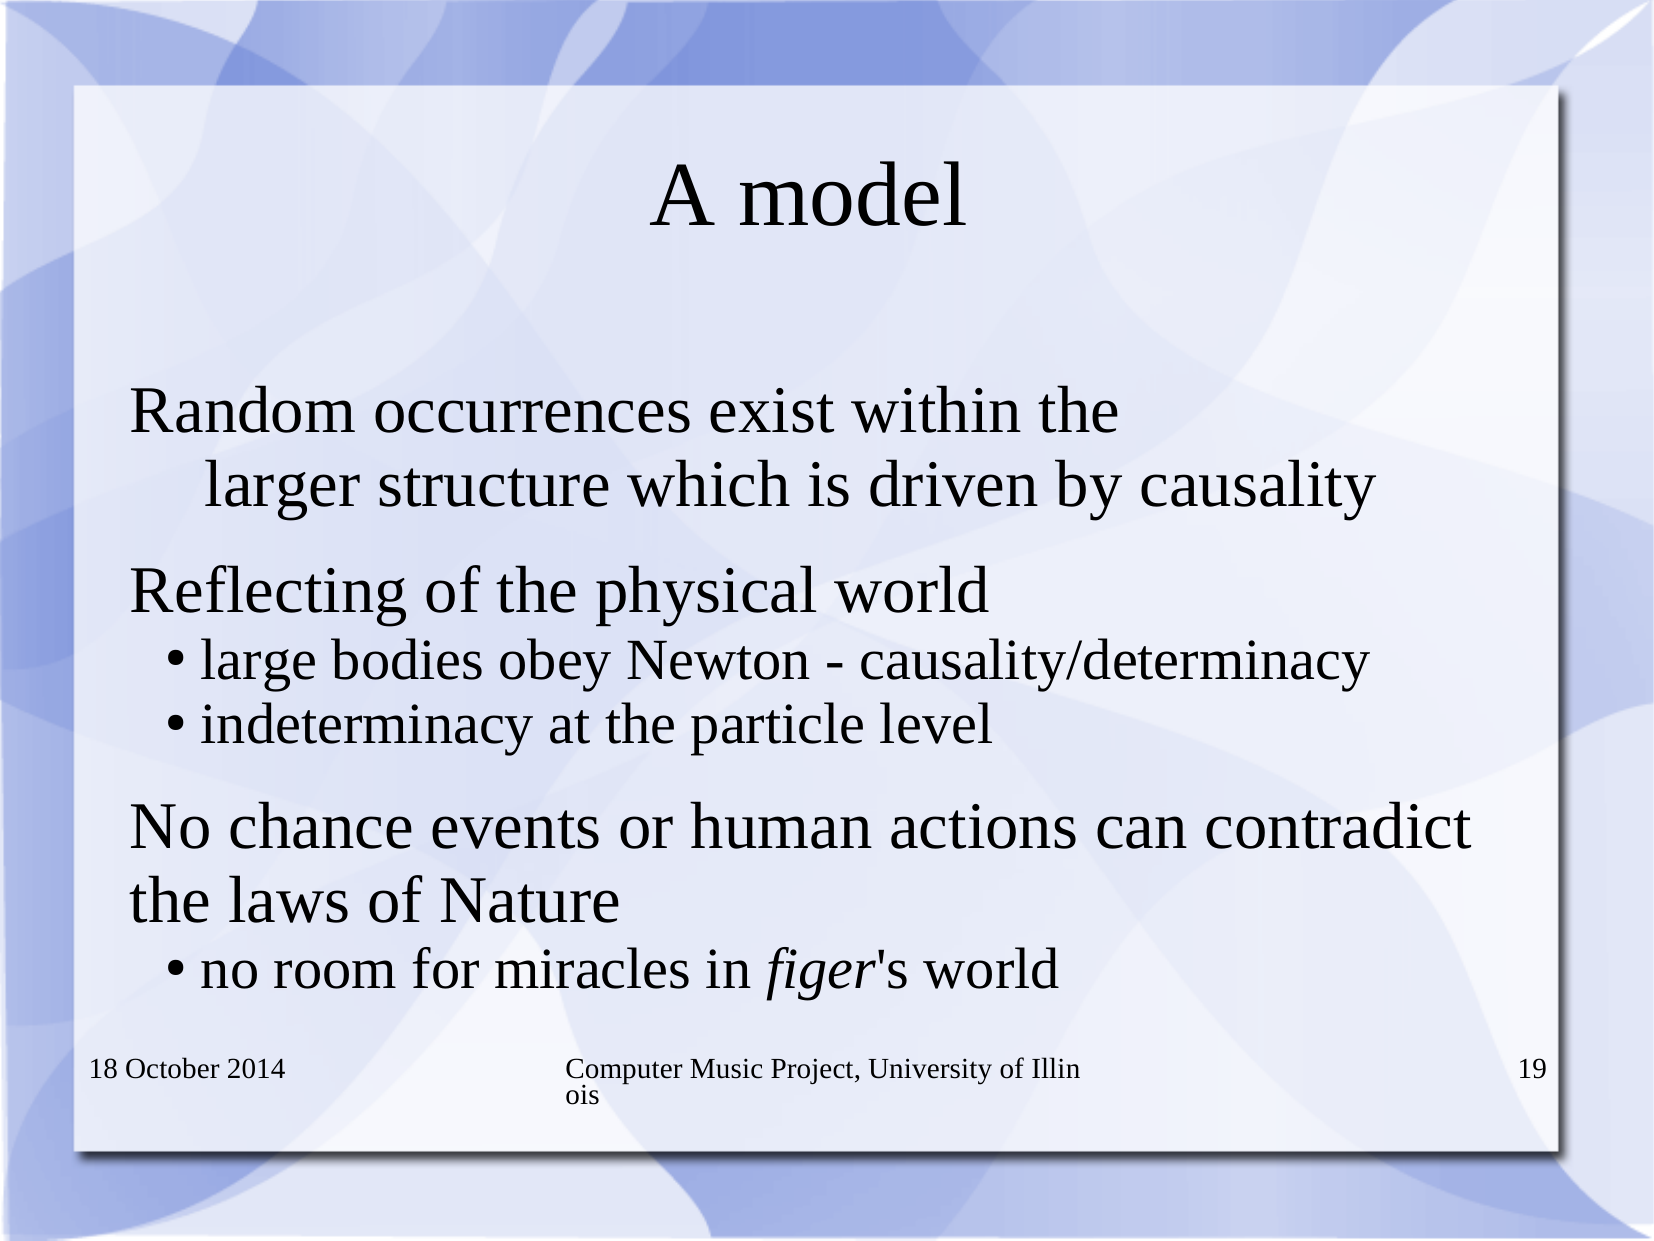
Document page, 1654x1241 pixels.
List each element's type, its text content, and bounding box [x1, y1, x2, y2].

picture [0, 0, 1654, 1241]
title A model [82, 98, 1536, 291]
subtitle Random occurrences exist within the larger structure which is driven by causality Reflecting of the physical world large bodies obey Newton - causality/determinacy indeterminacy at the particle level No chance events or human actions can contradict the laws of Nature no room for miracles in figer's world [129, 298, 1538, 1002]
